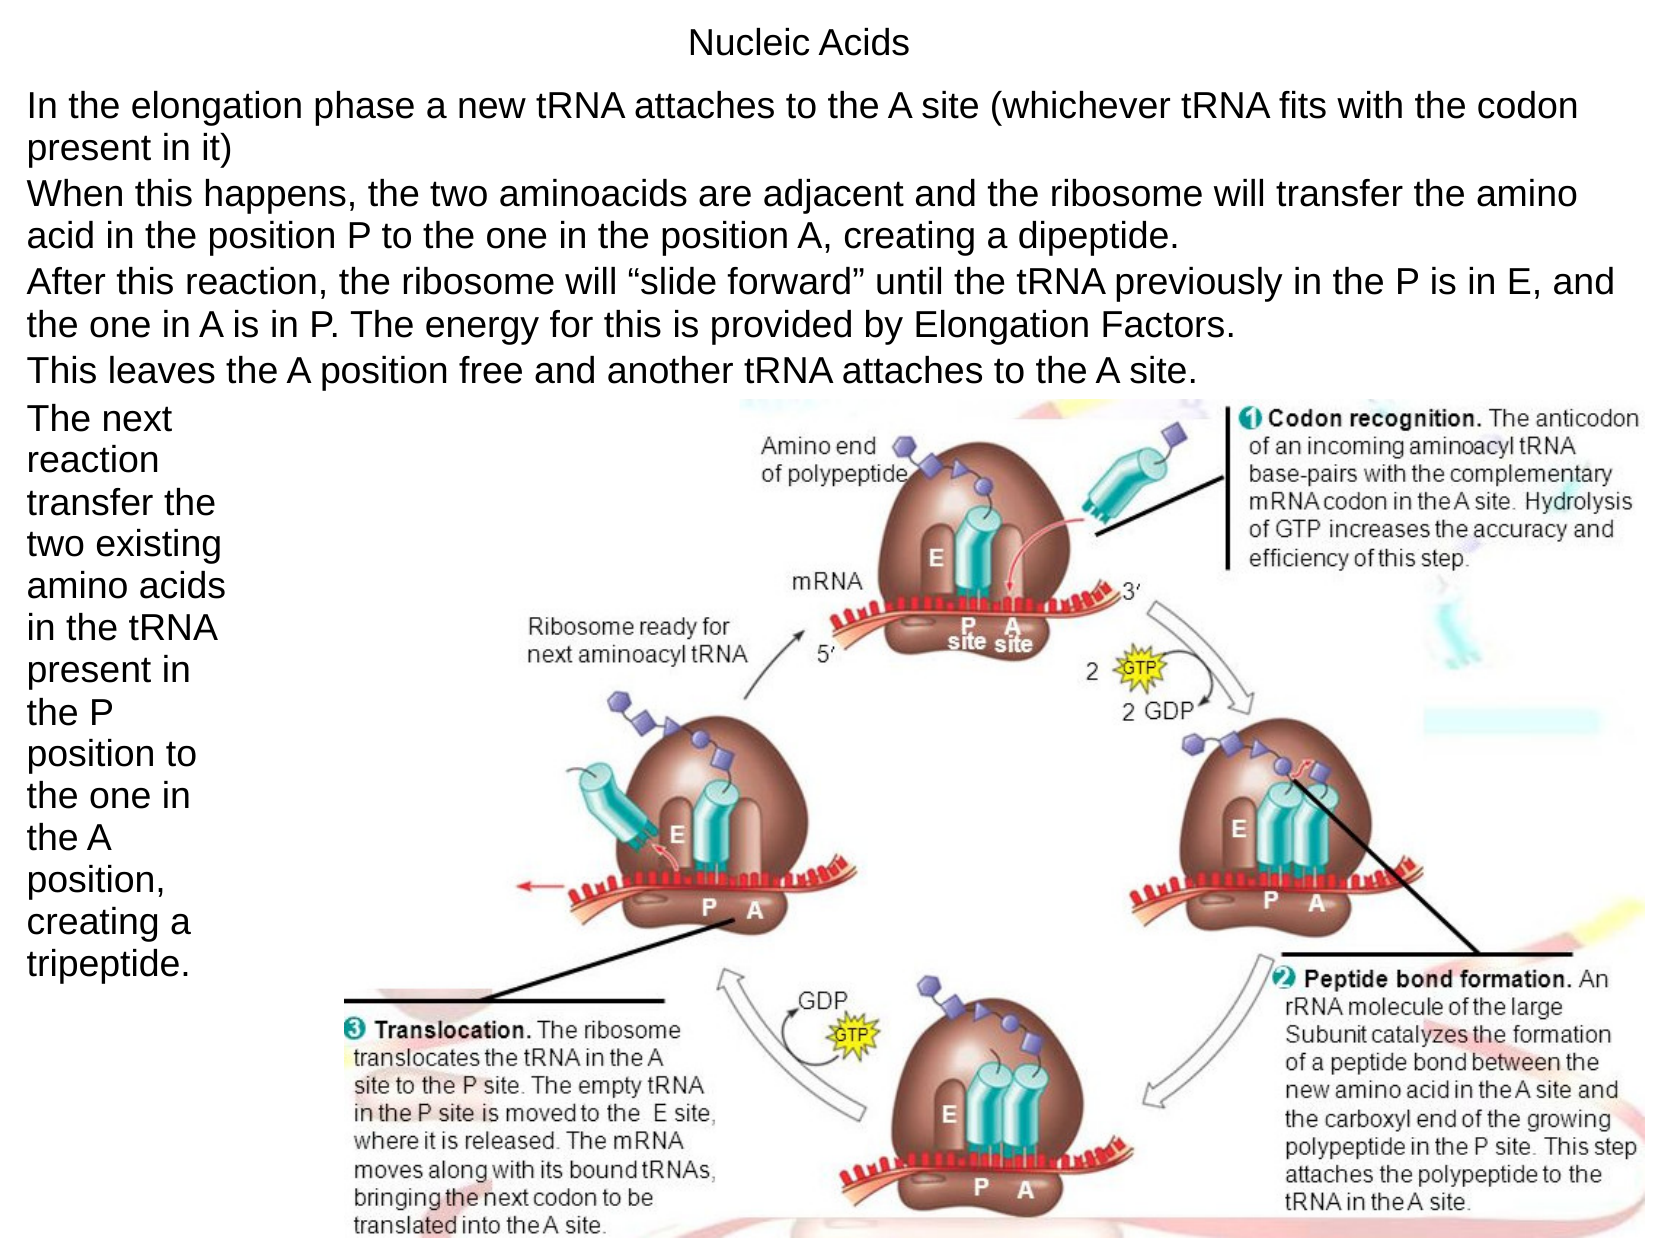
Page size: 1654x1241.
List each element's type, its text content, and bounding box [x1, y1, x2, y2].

picture [344, 399, 1645, 1238]
text_box This leaves the A position free and another tRNA attaches to the A site. [11, 342, 1654, 400]
text_box In the elongation phase a new tRNA attaches to the A site (whichever tRNA fits with the codon present in it) [11, 76, 1607, 165]
text_box After this reaction, the ribosome will “slide forward” until the tRNA previously in the P is in E, and the one in A is in P. The energy for this is provided by Elongation Factors. [11, 253, 1642, 342]
text_box Nucleic Acids [673, 14, 1654, 71]
text_box The next reaction transfer the two existing amino acids in the tRNA present in the P position to the one in the A position, creating a tripeptide. [11, 389, 260, 993]
text_box When this happens, the two aminoacids are adjacent and the ribosome will transfer the amino acid in the position P to the one in the position A, creating a dipeptide. [11, 165, 1654, 265]
